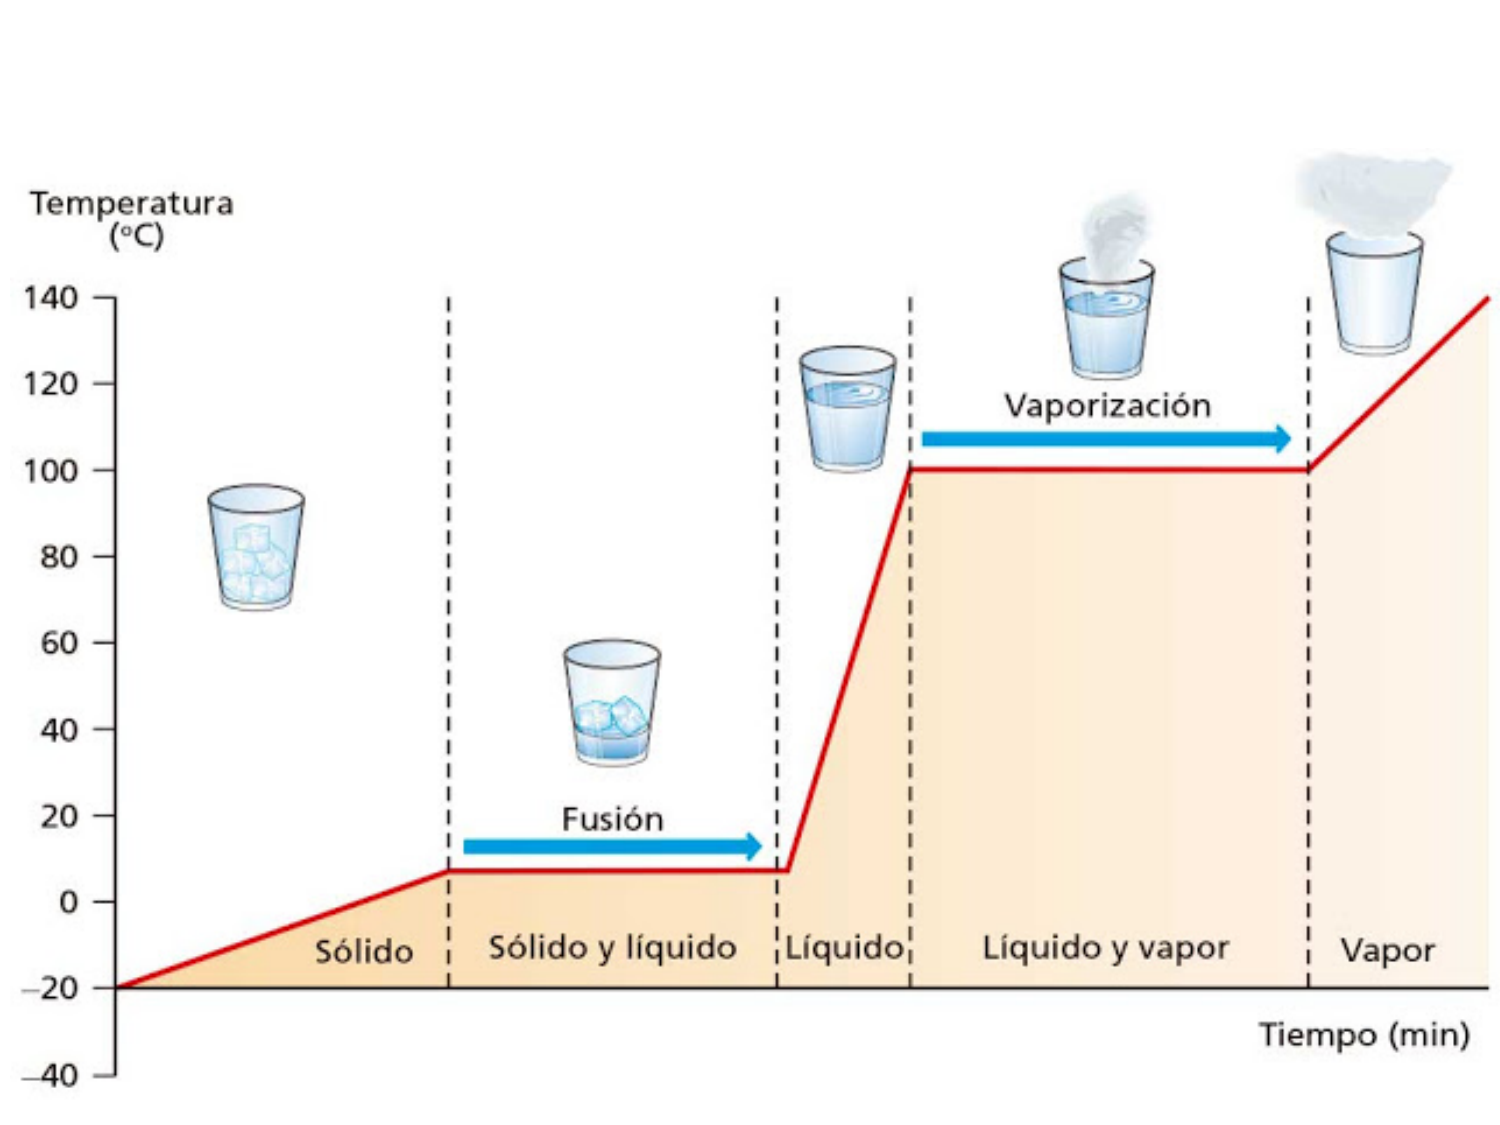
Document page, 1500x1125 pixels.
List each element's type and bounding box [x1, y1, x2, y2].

picture [10, 148, 1500, 1102]
